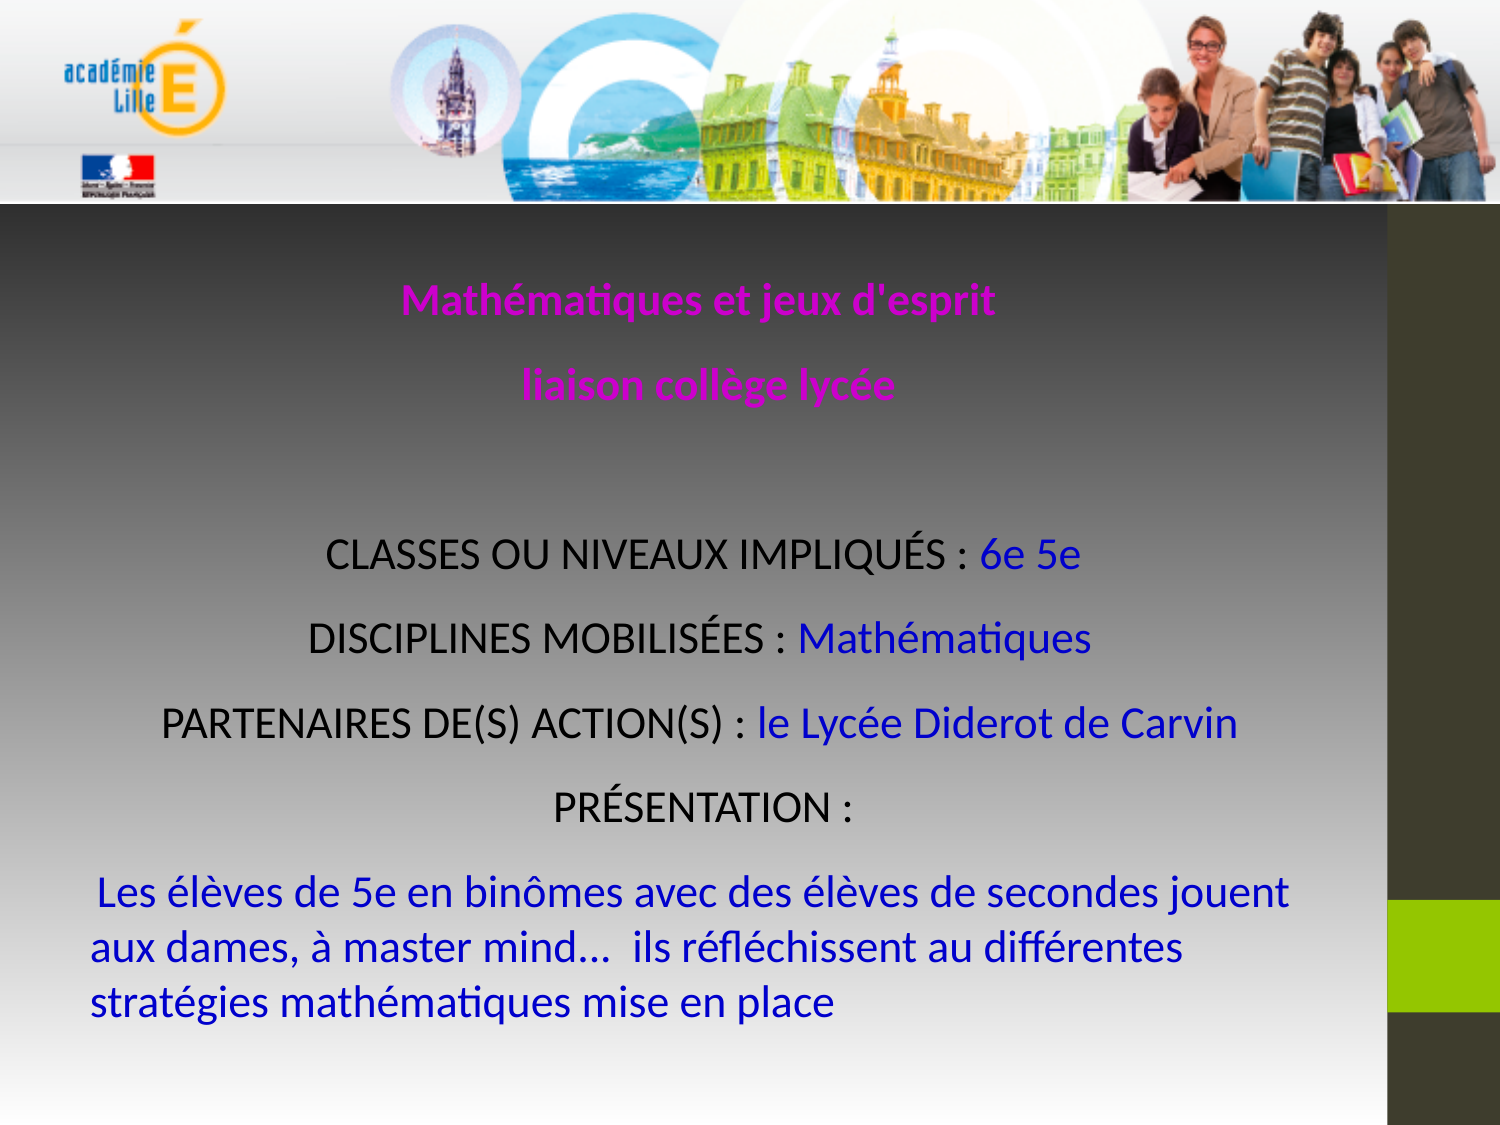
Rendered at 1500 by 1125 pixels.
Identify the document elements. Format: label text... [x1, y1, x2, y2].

picture [0, 0, 1500, 204]
list Mathématiques et jeux d'esprit liaison collège lycée CLASSES OU NIVEAUX IMPLIQUÉS : 6e 5e DISCIPLINES MOBILISÉES : Mathématiques PARTENAIRES DE(S) ACTION(S) : le Lycée Diderot de Carvin PRÉSENTATION : Les élèves de 5e en binômes avec des élèves de secondes jouent aux dames, à master mind... ils réfléchissent au différentes stratégies mathématiques mise en place [75, 262, 1325, 1050]
